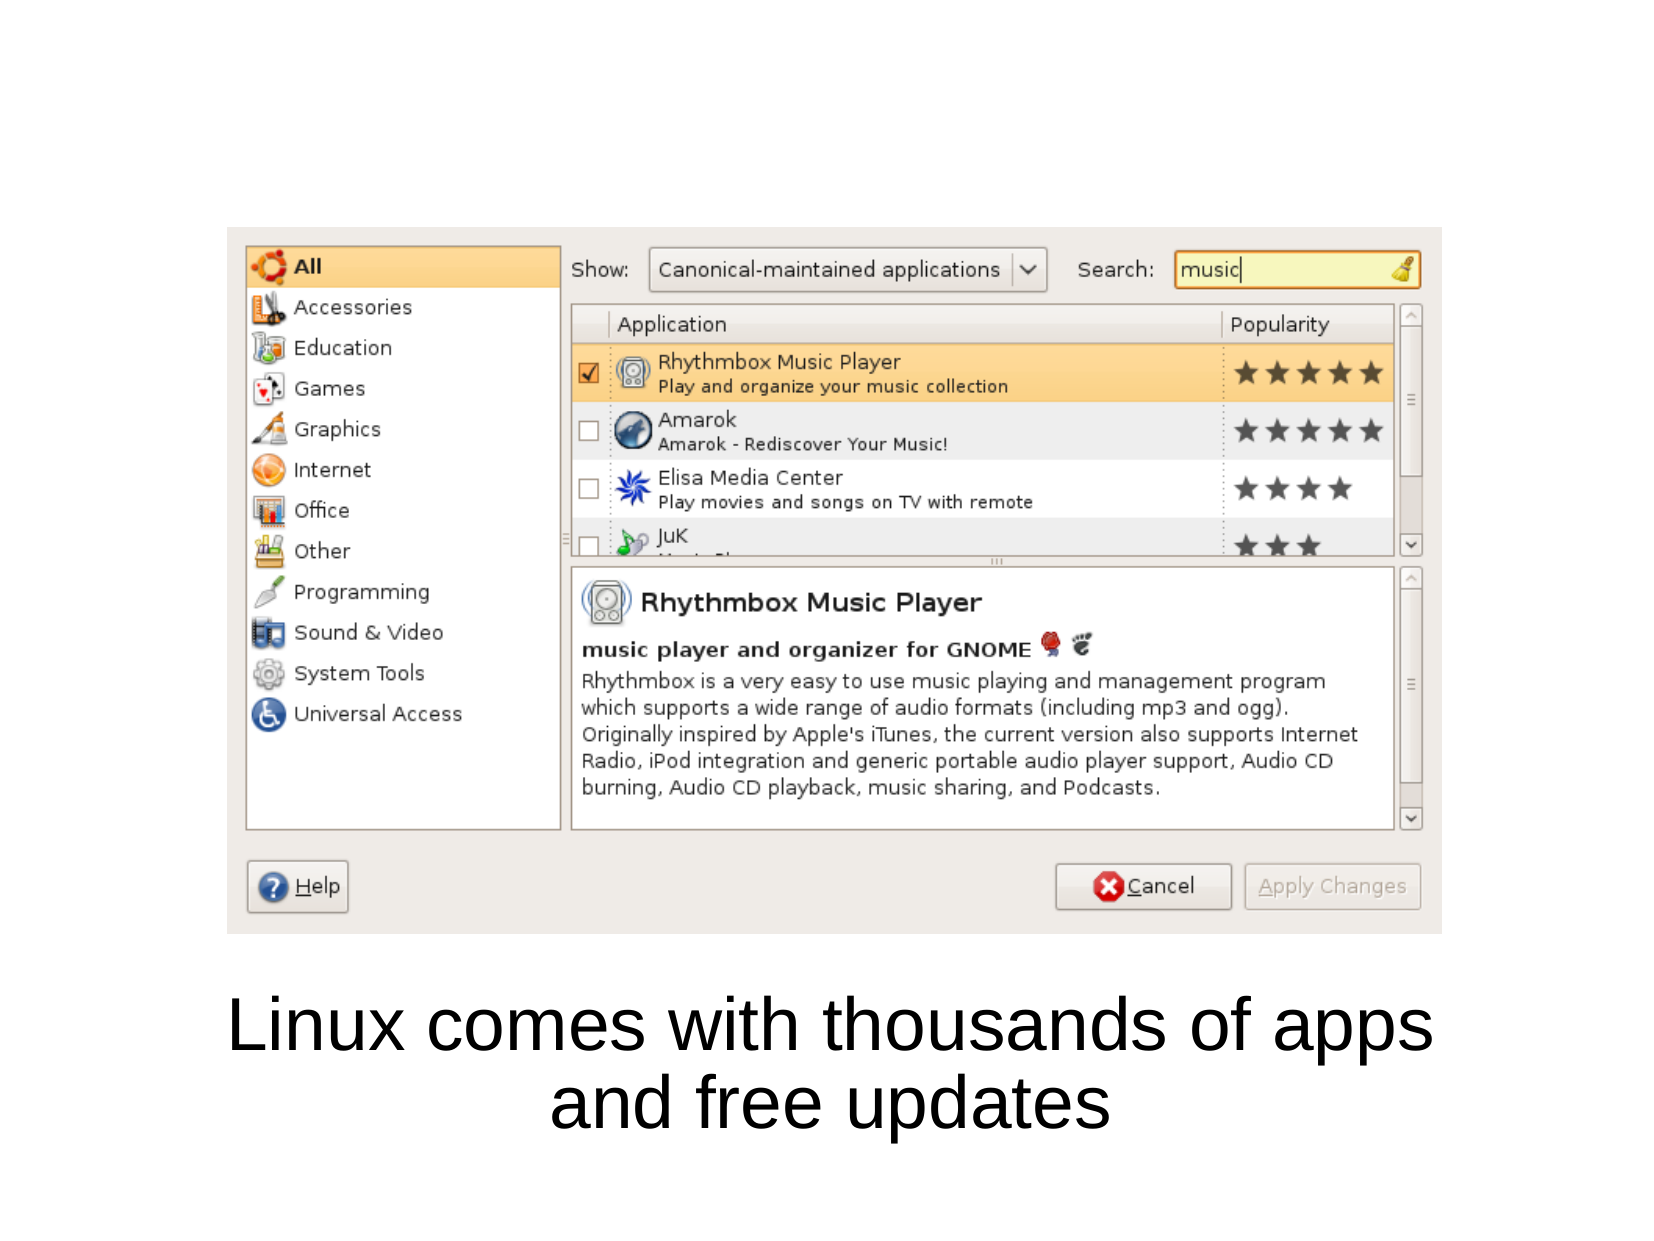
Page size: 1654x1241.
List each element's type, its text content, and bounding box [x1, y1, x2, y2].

title Linux comes with thousands of apps and free updates [86, 970, 1575, 1163]
picture [227, 227, 1442, 934]
